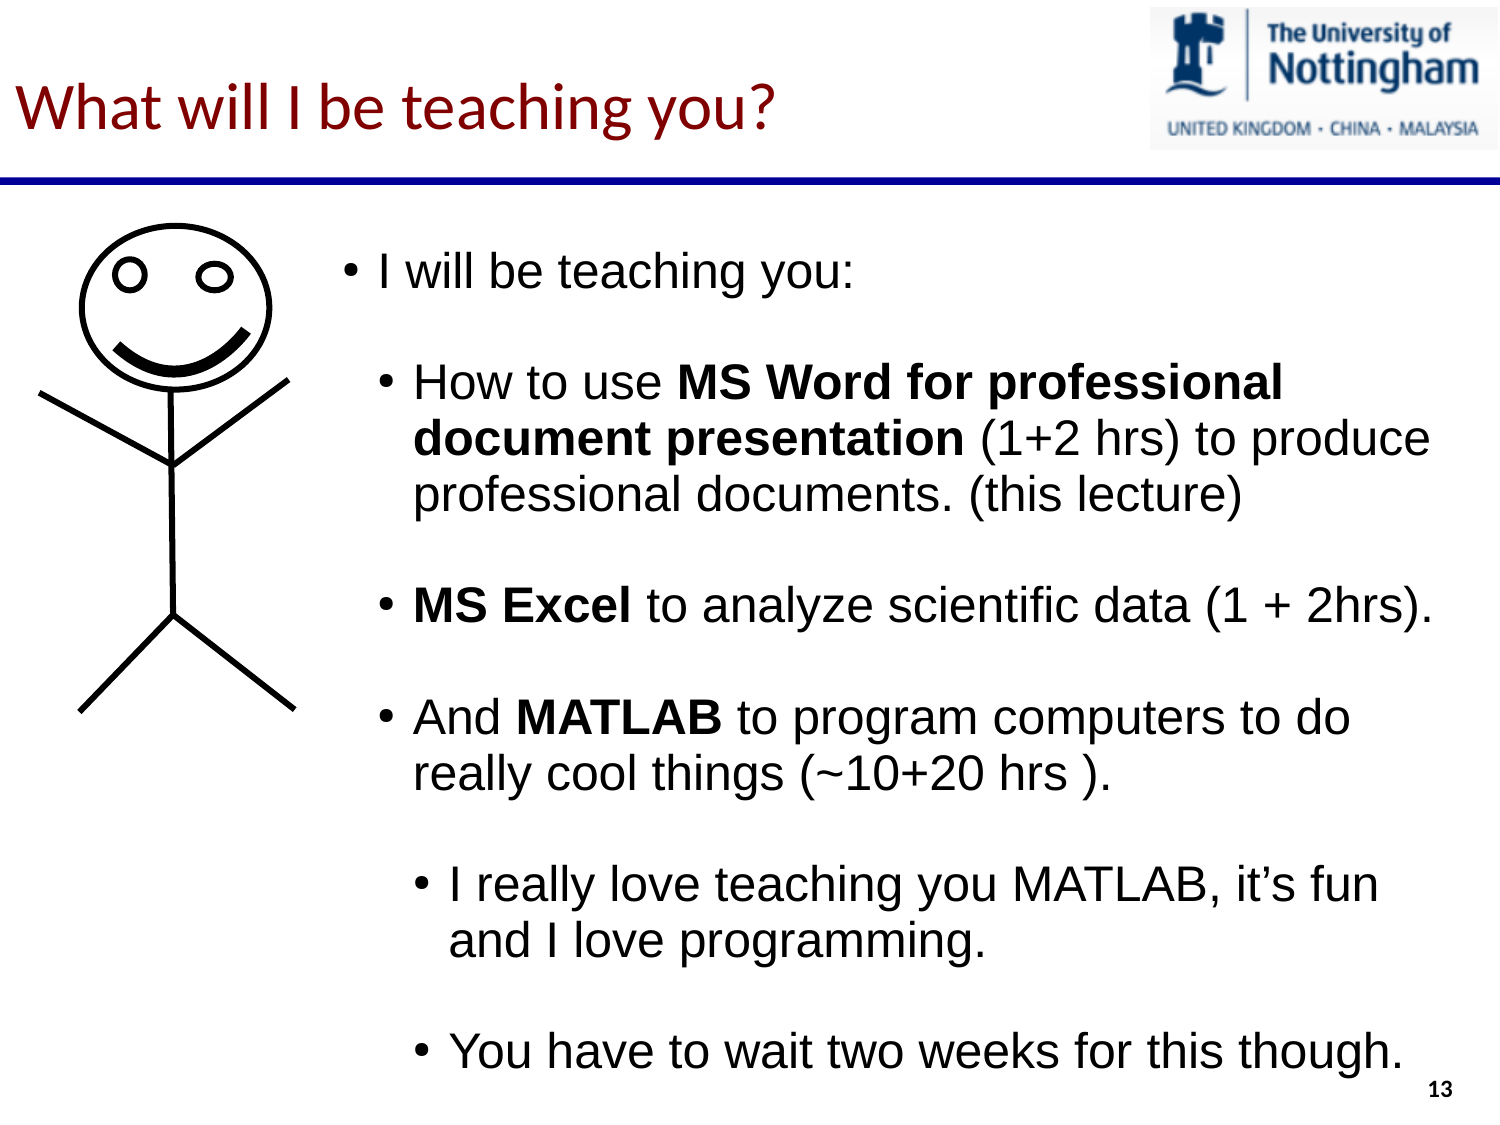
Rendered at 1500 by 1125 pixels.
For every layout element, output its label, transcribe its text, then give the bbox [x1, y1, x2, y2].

picture [1150, 7, 1498, 150]
slide_number <number> [1412, 1050, 1500, 1125]
text_box I will be teaching you: How to use MS Word for professional document presentation (1+2 hrs) to produce professional documents. (this lecture) MS Excel to analyze scientific data (1 + 2hrs). And MATLAB to program computers to do really cool things (~10+20 hrs ). I really love teaching you MATLAB, it’s fun and I love programming. You have to wait two weeks for this though. [327, 235, 1473, 1087]
title What will I be teaching you? [0, 24, 1363, 180]
